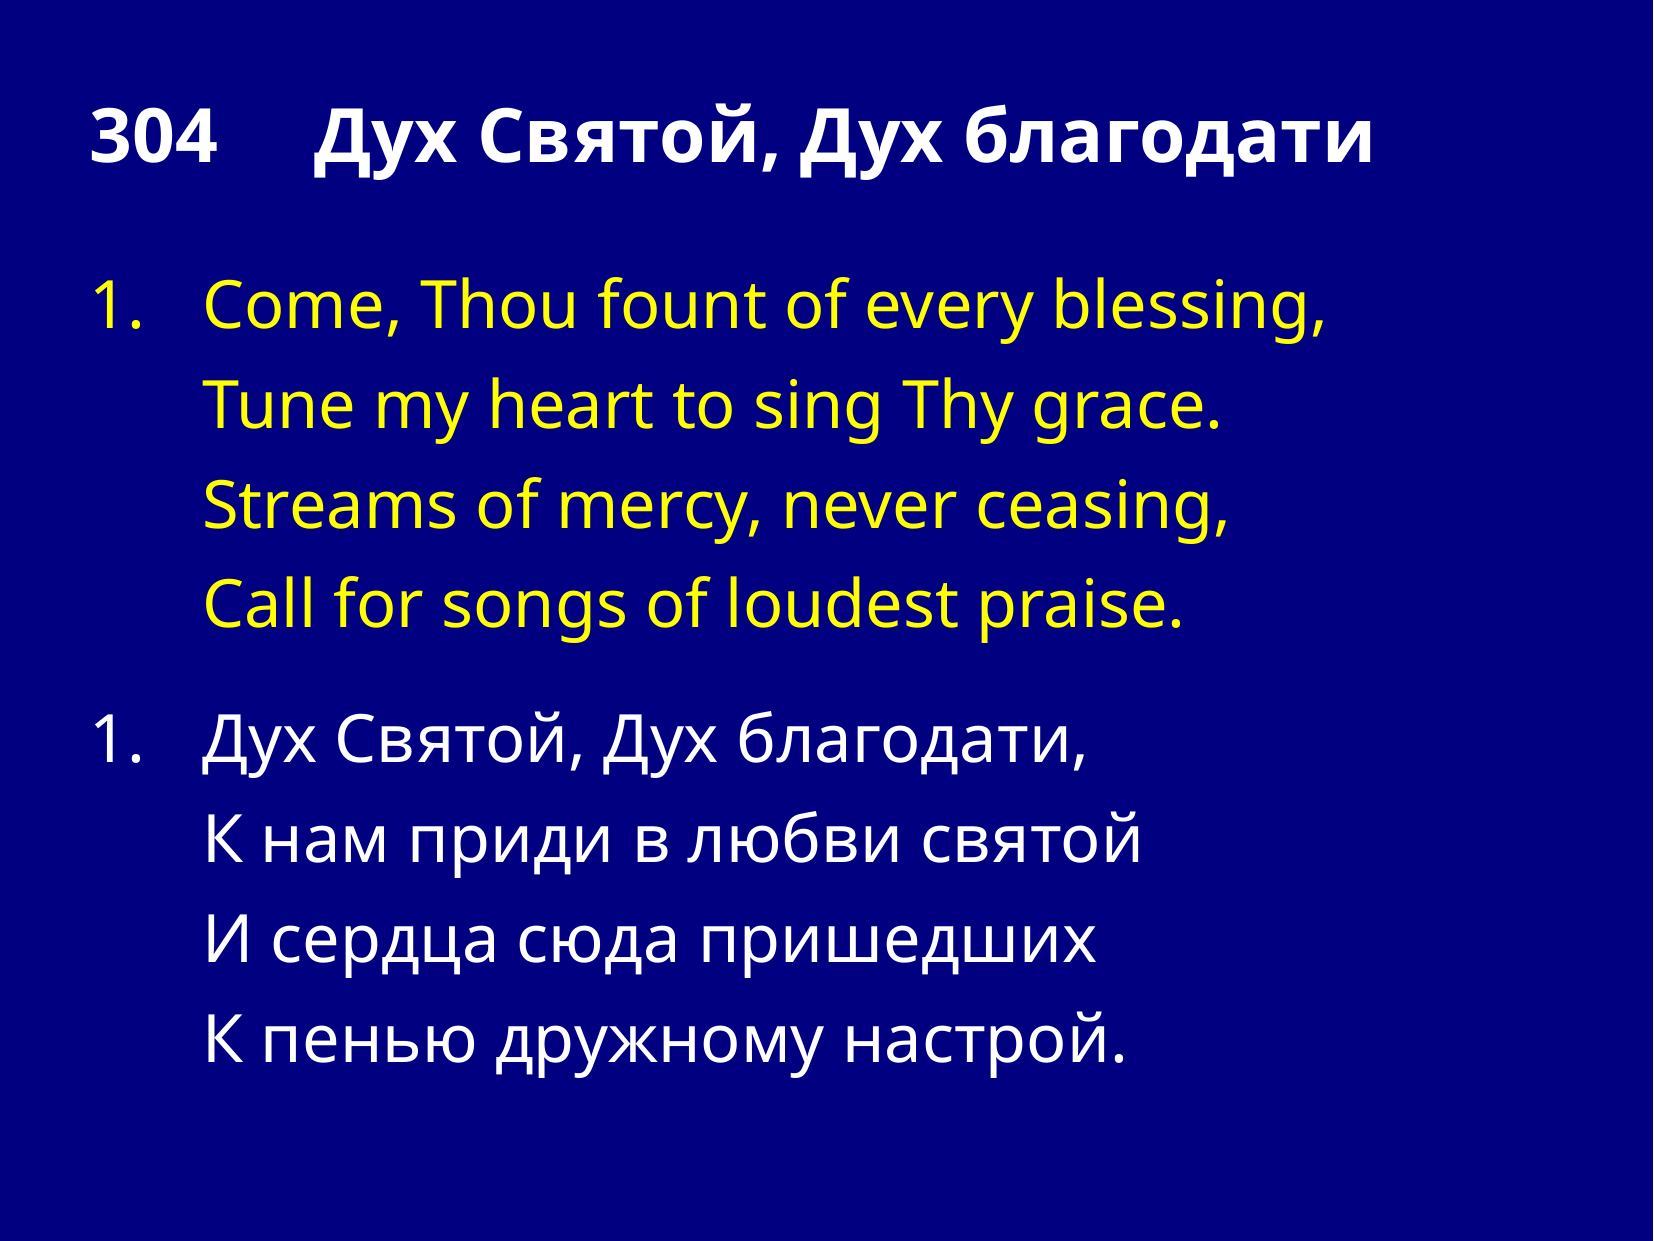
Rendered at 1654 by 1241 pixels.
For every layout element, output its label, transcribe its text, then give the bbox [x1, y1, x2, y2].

text_box 1. Дух Святой, Дух благодати, К нам приди в любви святой И сердца сюда пришедших К пенью дружному настрой. [75, 675, 1576, 1163]
text_box 304 Дух Святой, Дух благодати [75, 75, 1576, 188]
text_box 1. Come, Thou fount of every blessing, Tune my heart to sing Thy grace. Streams of mercy, never ceasing, Call for songs of loudest praise. [75, 188, 1576, 638]
